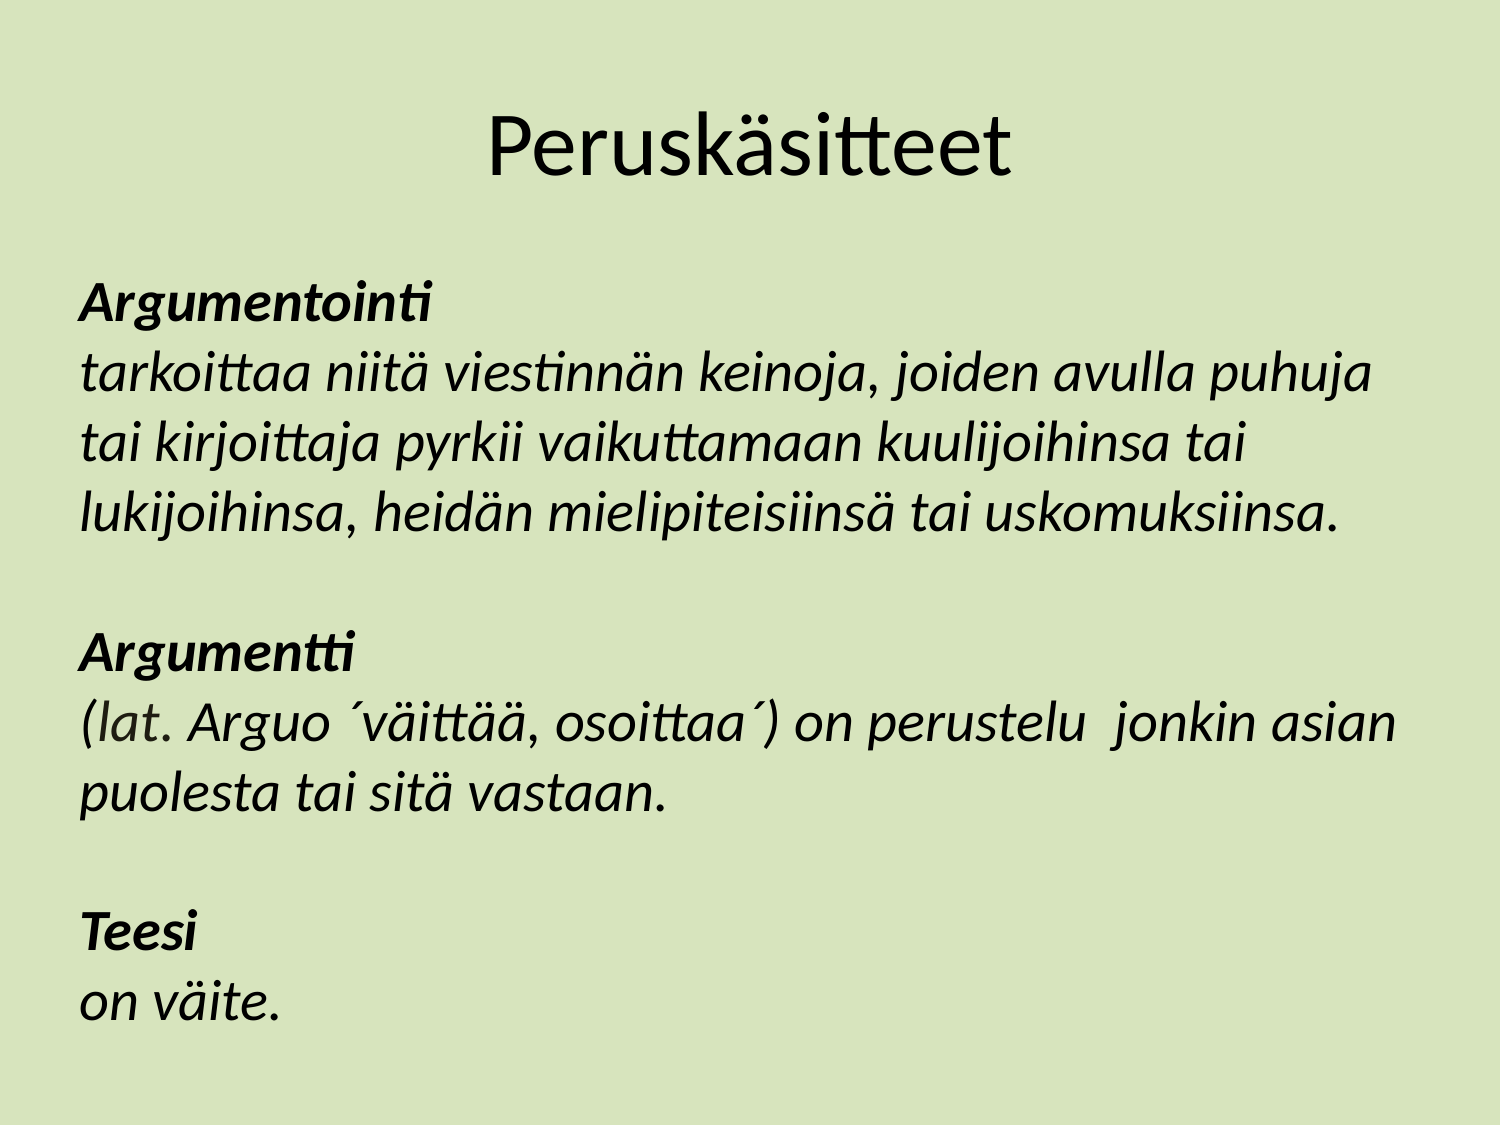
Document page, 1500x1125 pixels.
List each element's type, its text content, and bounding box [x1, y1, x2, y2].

text_box Argumentointi tarkoittaa niitä viestinnän keinoja, joiden avulla puhuja tai kirjoittaja pyrkii vaikuttamaan kuulijoihinsa tai lukijoihinsa, heidän mielipiteisiinsä tai uskomuksiinsa. Argumentti (lat. Arguo ´väittää, osoittaa´) on perustelu jonkin asian puolesta tai sitä vastaan. Teesi on väite. [64, 255, 1447, 1040]
title Peruskäsitteet [75, 45, 1425, 233]
